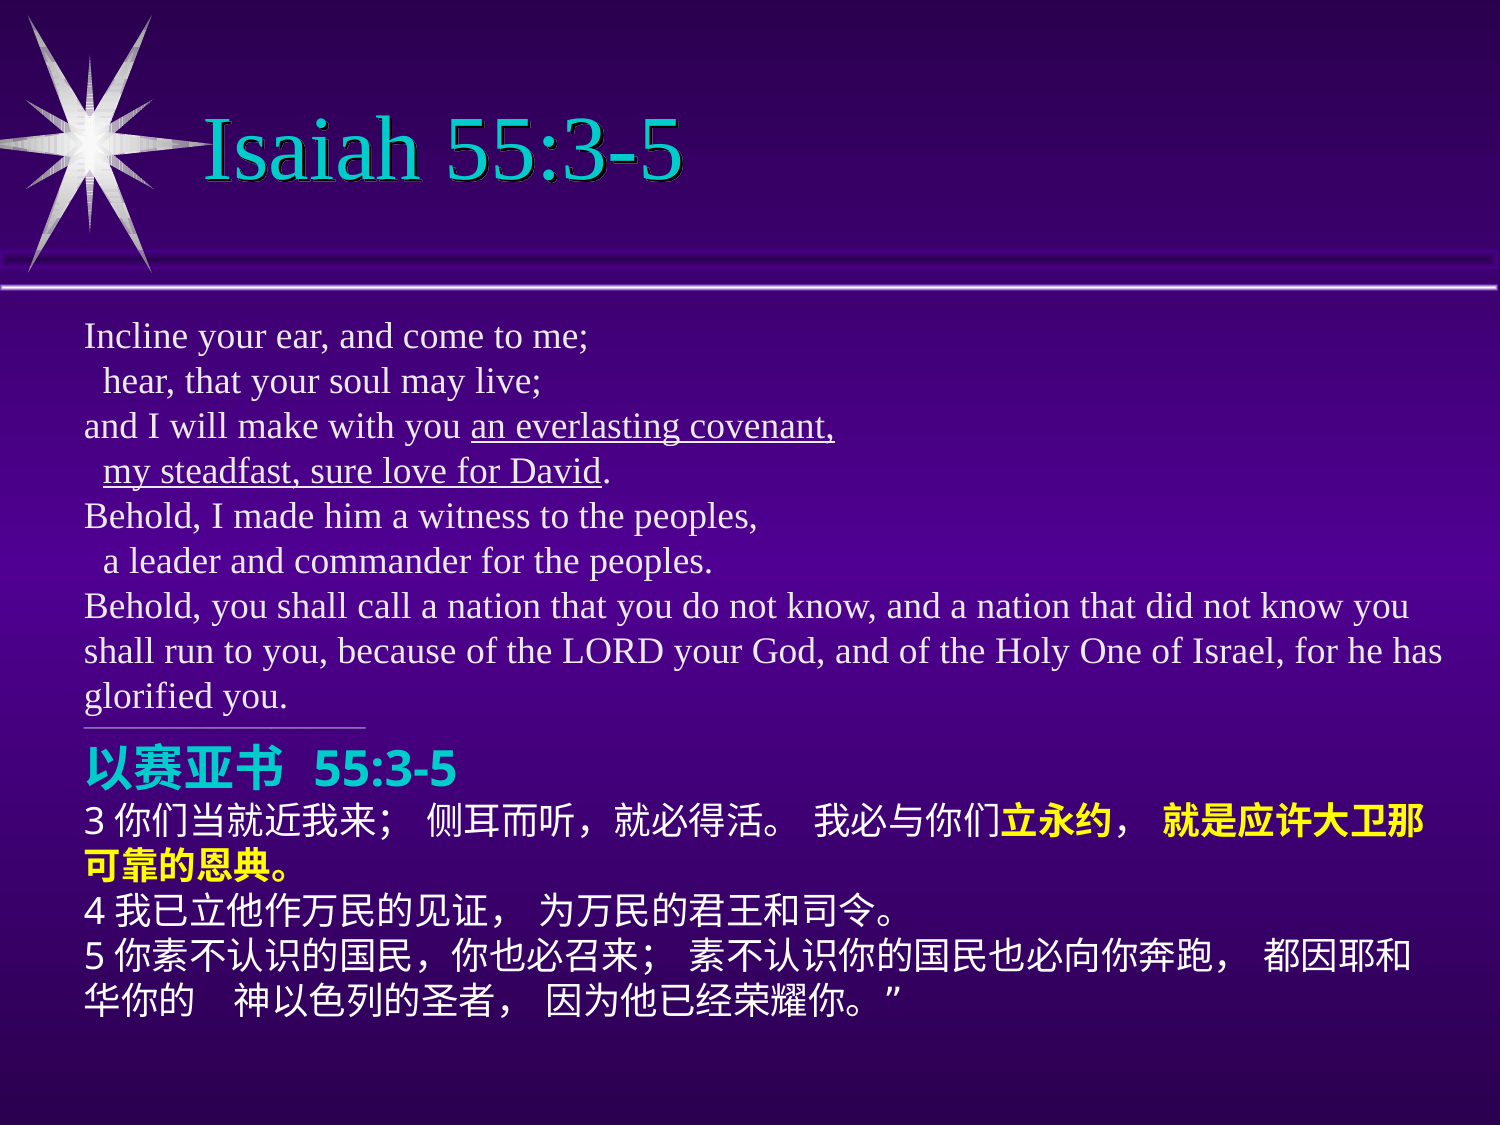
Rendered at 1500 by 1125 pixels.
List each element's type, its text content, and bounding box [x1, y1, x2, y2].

title Isaiah 55:3-5 [187, 56, 1463, 244]
text_box Incline your ear, and come to me; hear, that your soul may live; and I will make with you an everlasting covenant, my steadfast, sure love for David. Behold, I made him a witness to the peoples, a leader and commander for the peoples. Behold, you shall call a nation that you do not know, and a nation that did not know you shall run to you, because of the LORD your God, and of the Holy One of Israel, for he has glorified you. ──────────────────────── 以赛亚书 55:3-5 3你们当就近我来； 侧耳而听，就必得活。 我必与你们立永约， 就是应许大卫那可靠的恩典。 4我已立他作万民的见证， 为万民的君王和司令。 5你素不认识的国民，你也必召来； 素不认识你的国民也必向你奔跑， 都因耶和华你的 神以色列的圣者， 因为他已经荣耀你。” [69, 304, 1463, 1103]
